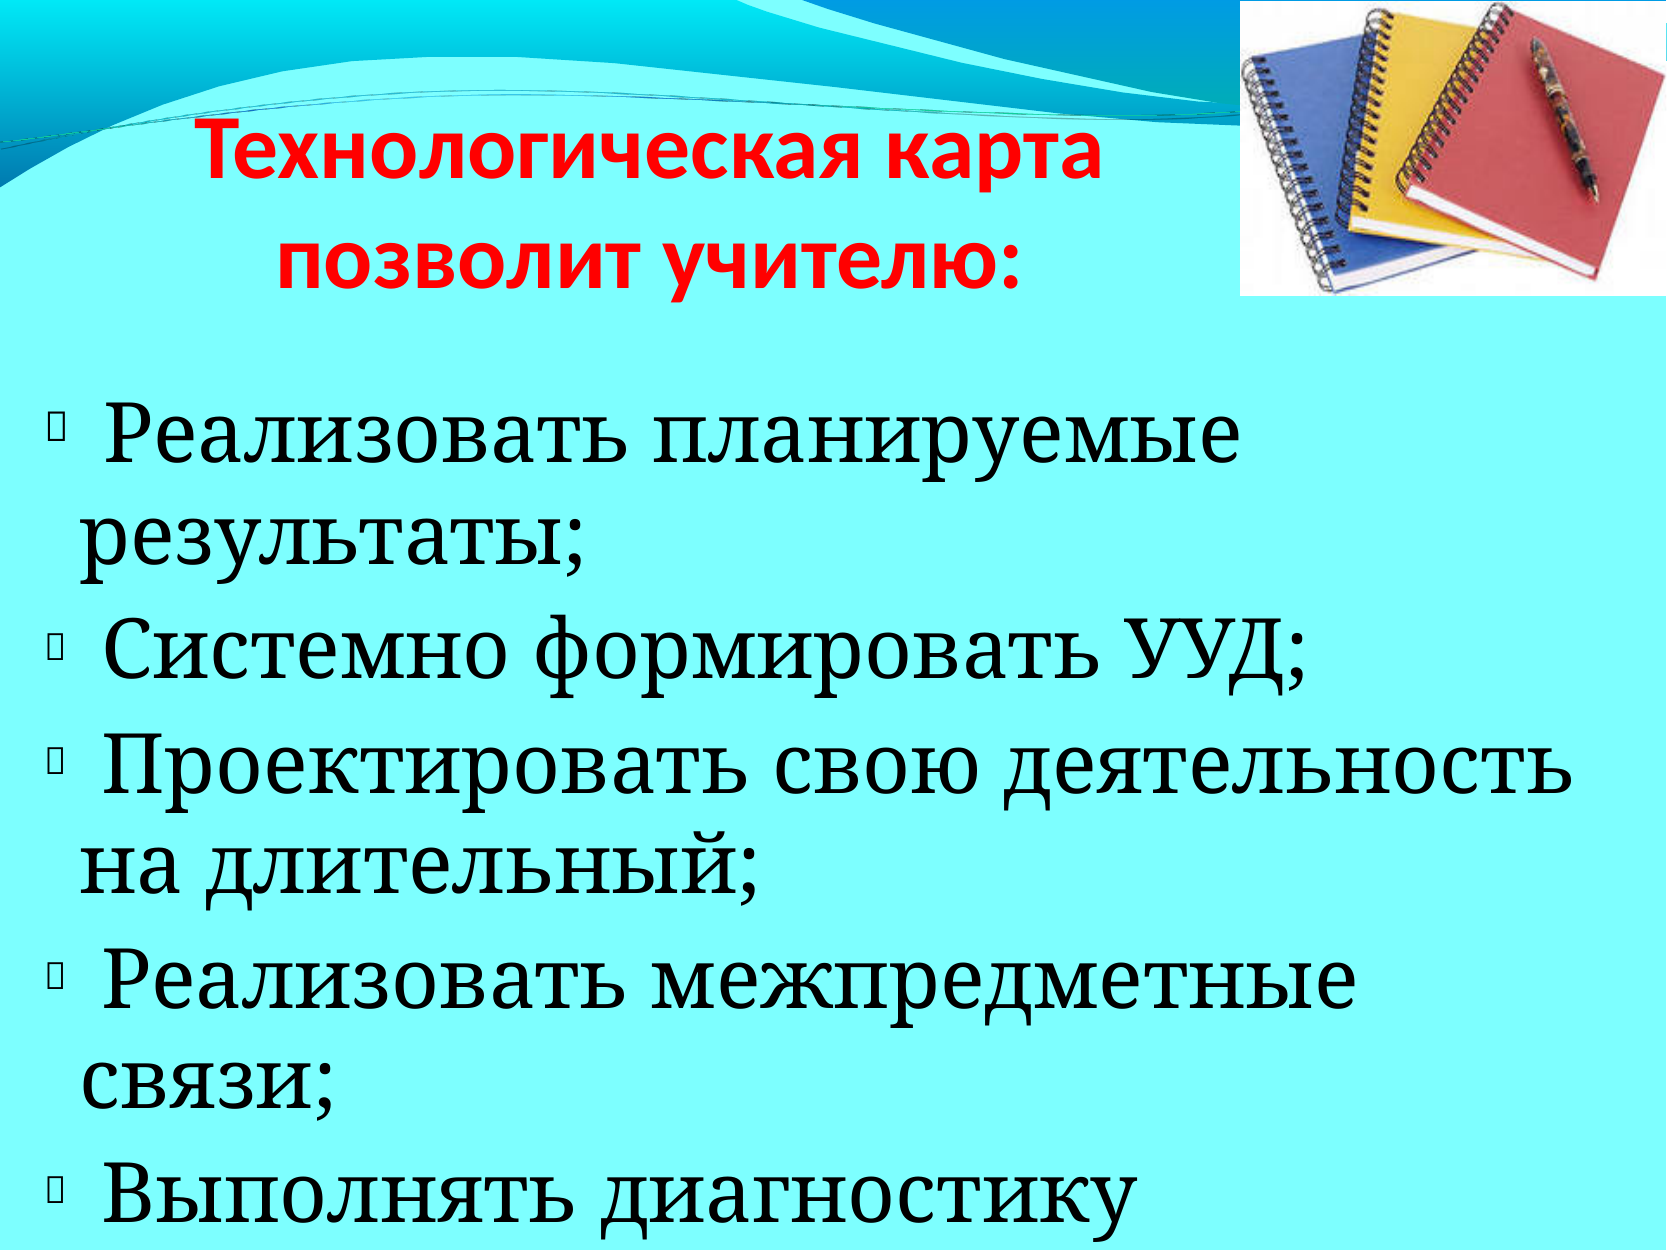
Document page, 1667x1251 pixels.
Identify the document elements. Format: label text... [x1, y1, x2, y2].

picture [1240, 2, 1667, 296]
text_box Технологическая карта позволит учителю: [0, 29, 1300, 315]
text_box Реализовать планируемые результаты; Системно формировать УУД; Проектировать свою деятельность на длительный; Реализовать межпредметные связи; Выполнять диагностику достижений учащихся на каждом этапе освоения темы. [29, 363, 1654, 1251]
